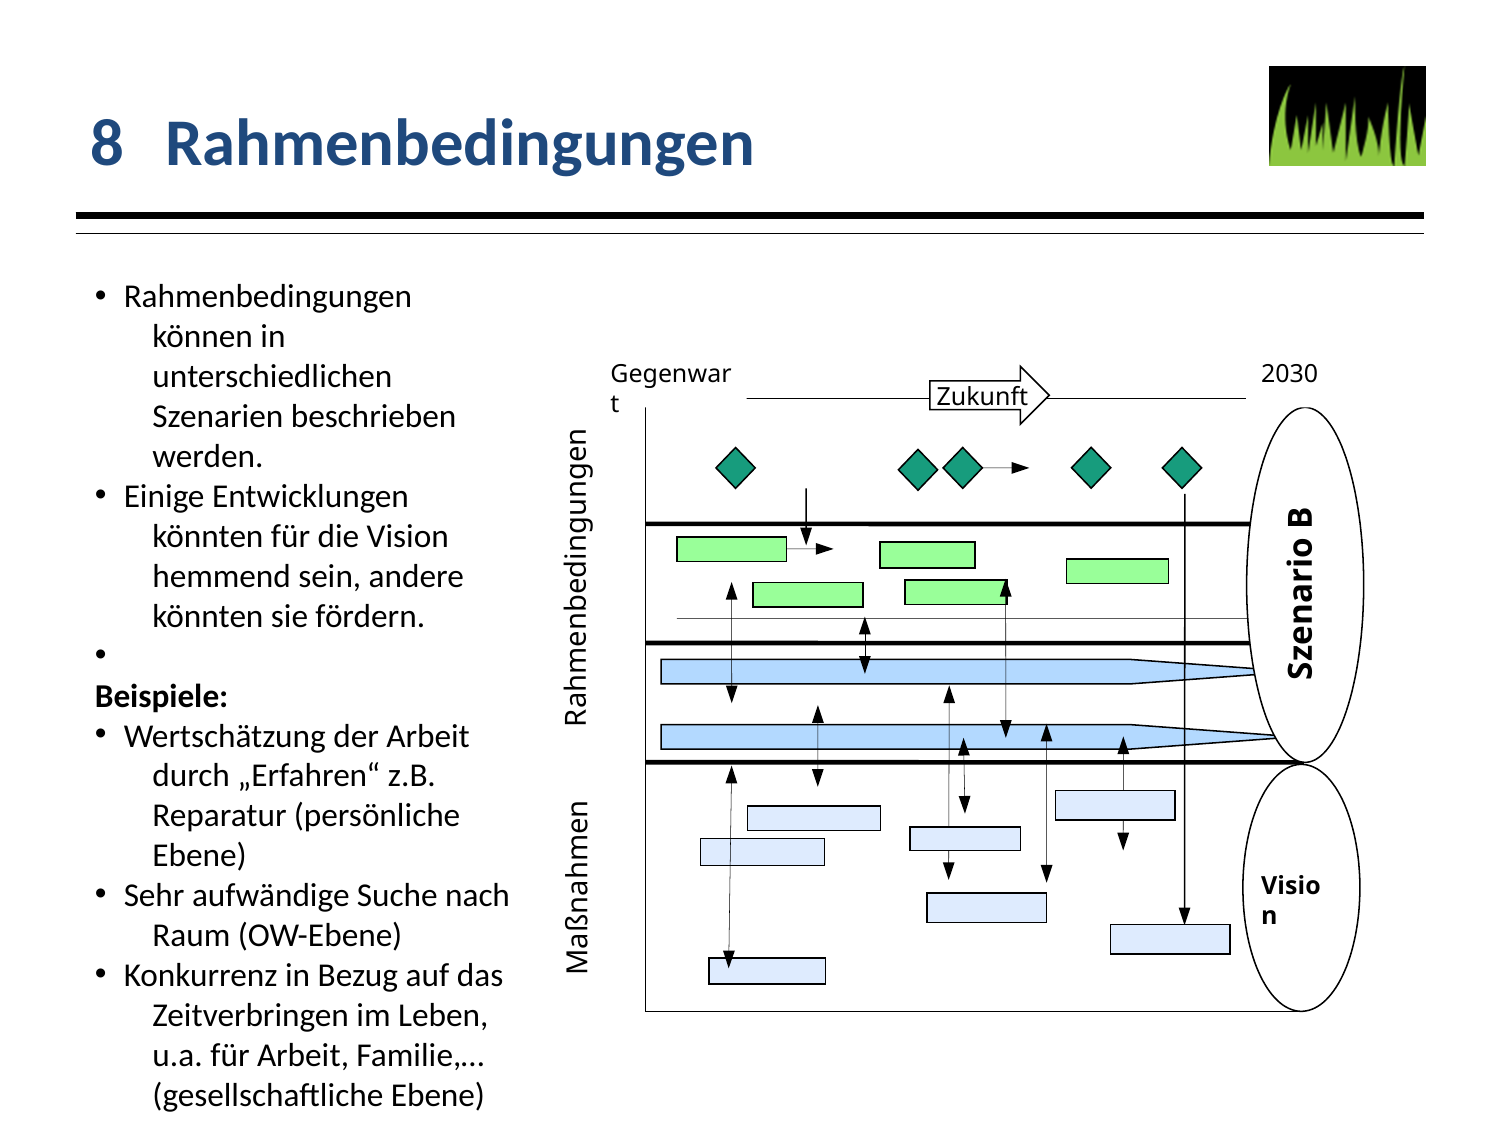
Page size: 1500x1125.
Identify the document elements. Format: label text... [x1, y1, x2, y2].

text_box Maßnahmen [550, 764, 610, 1012]
text_box Rahmenbedingungen [549, 392, 609, 763]
title 8 Rahmenbedingungen [75, 45, 1426, 233]
text_box Rahmenbedingungen können in unterschiedlichen Szenarien beschrieben werden. Einige Entwicklungen könnten für die Vision hemmend sein, andere könnten sie fördern. Beispiele: Wertschätzung der Arbeit durch „Erfahren“ z.B. Reparatur (persönliche Ebene) Sehr aufwändige Suche nach Raum (OW-Ebene) Konkurrenz in Bezug auf das Zeitverbringen im Leben, u.a. für Arbeit, Familie,… (gesellschaftliche Ebene) [80, 267, 526, 1121]
text_box [645, 646, 1183, 760]
text_box [645, 527, 1184, 640]
text_box 2030 [1246, 349, 1342, 408]
text_box Zukunft [929, 366, 1050, 425]
text_box [645, 764, 1360, 1012]
text_box Gegenwart [595, 349, 747, 408]
text_box Szenario B [1271, 491, 1330, 696]
text_box Vision [1246, 862, 1349, 924]
picture [1269, 66, 1426, 166]
text_box [732, 619, 865, 640]
text_box [1006, 619, 1184, 640]
text_box [645, 399, 1364, 763]
text_box [866, 619, 1005, 640]
